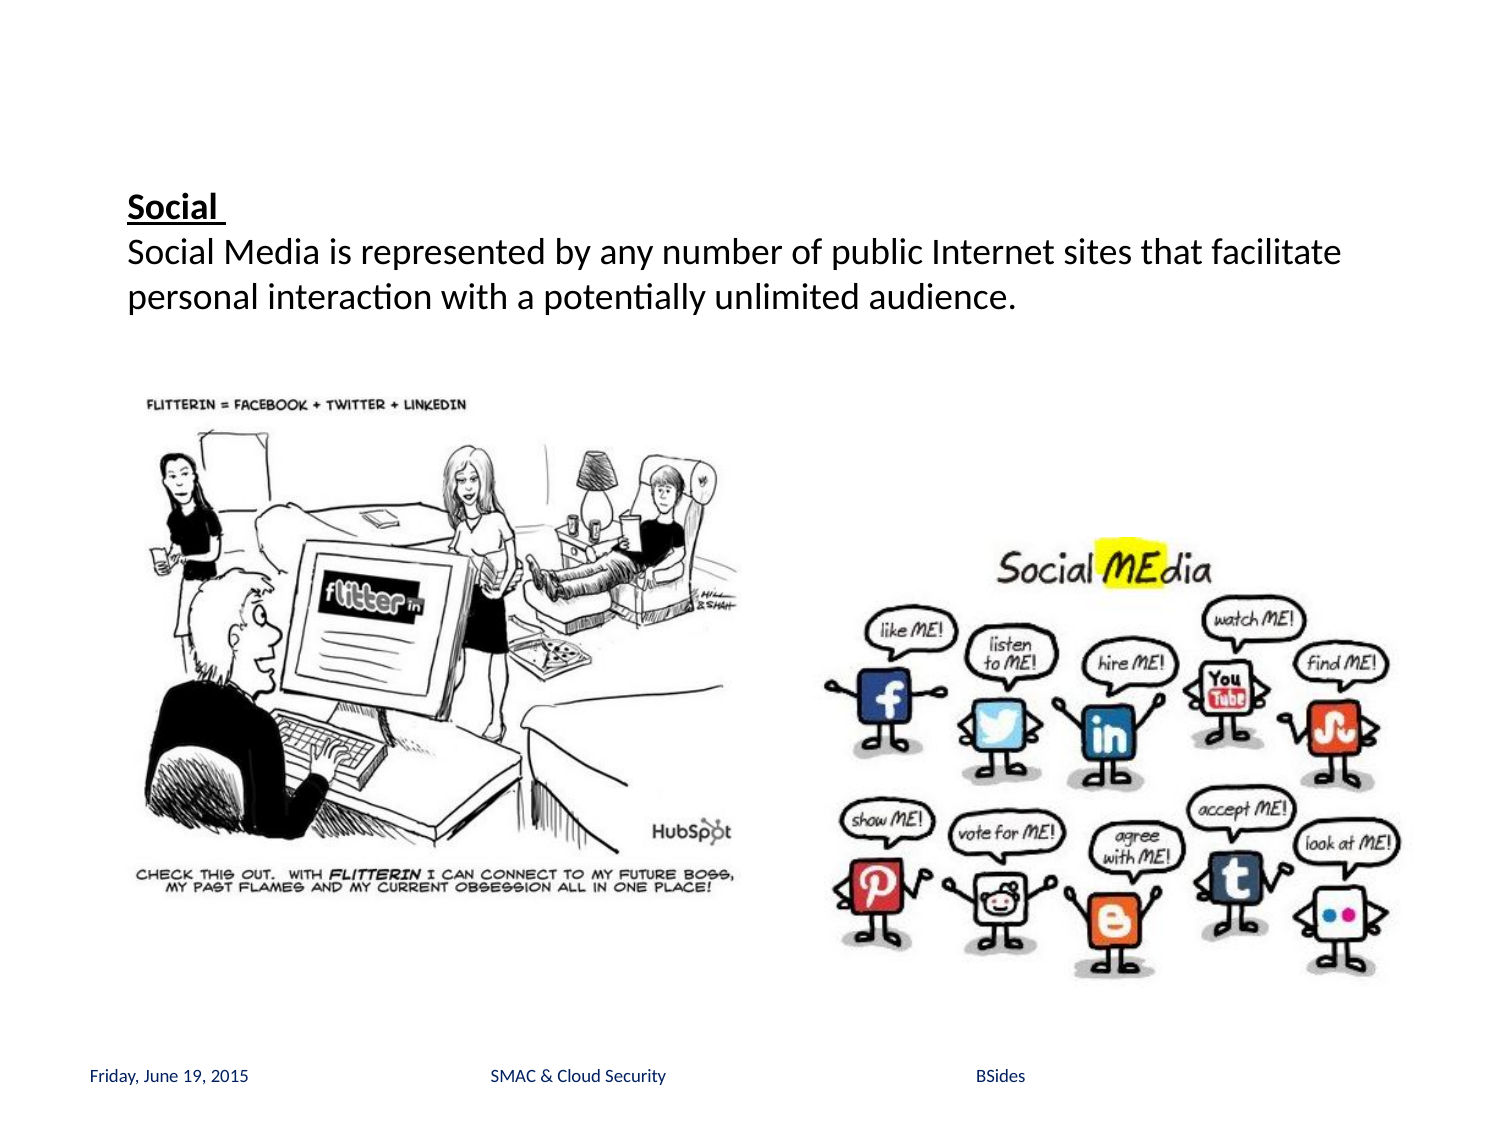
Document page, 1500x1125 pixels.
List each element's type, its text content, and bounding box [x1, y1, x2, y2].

picture [125, 387, 749, 918]
text_box Social Social Media is represented by any number of public Internet sites that facilitate personal interaction with a potentially unlimited audience. [112, 174, 1363, 327]
text_box Friday, June 19, 2015 SMAC & Cloud Security BSides [74, 1042, 1395, 1103]
picture [812, 537, 1421, 991]
